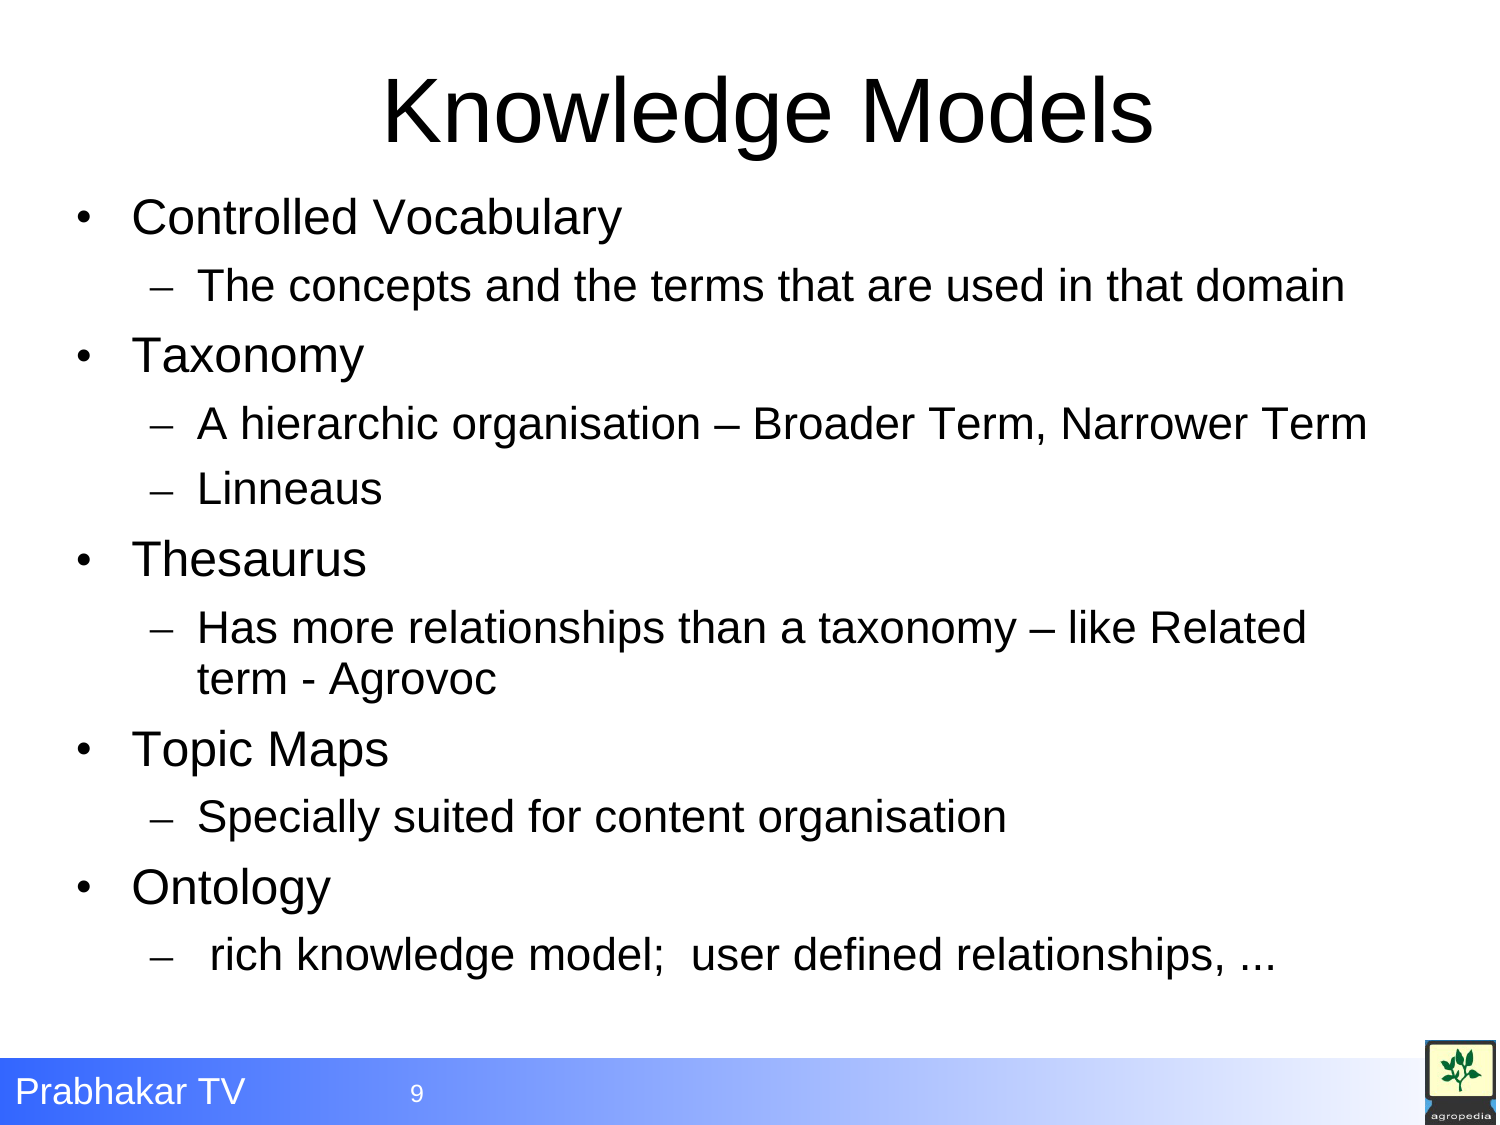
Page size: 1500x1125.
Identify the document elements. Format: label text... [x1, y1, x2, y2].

title Knowledge Models [112, 34, 1426, 188]
picture [1425, 1040, 1496, 1125]
list Controlled Vocabulary The concepts and the terms that are used in that domain Taxonomy A hierarchic organisation – Broader Term, Narrower Term Linneaus Thesaurus Has more relationships than a taxonomy – like Related term - Agrovoc Topic Maps Specially suited for content organisation Ontology rich knowledge model; user defined relationships, ... [75, 189, 1388, 980]
